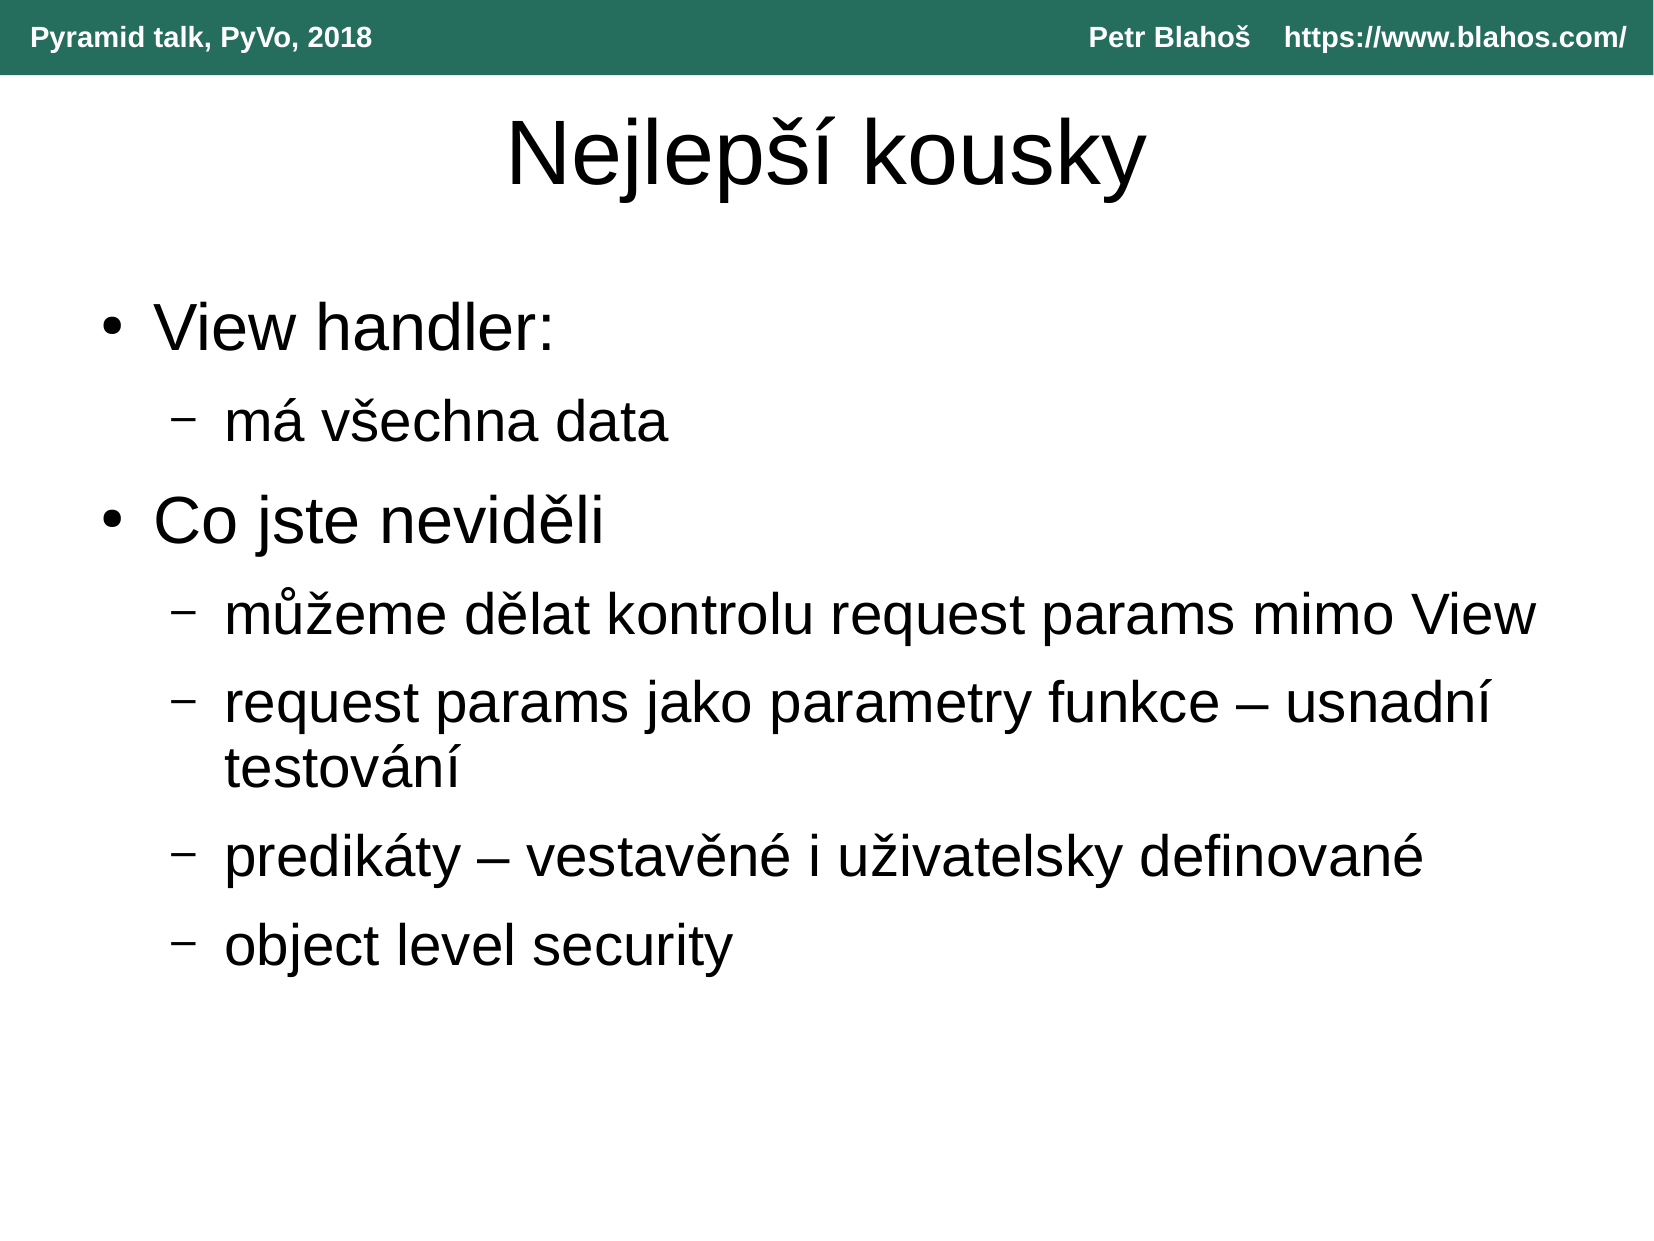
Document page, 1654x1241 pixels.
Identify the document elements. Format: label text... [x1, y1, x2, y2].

list View handler: má všechna data Co jste neviděli můžeme dělat kontrolu request params mimo View request params jako parametry funkce – usnadní testování predikáty – vestavěné i uživatelsky definované object level security [82, 290, 1571, 1066]
title Nejlepší kousky [82, 49, 1571, 257]
